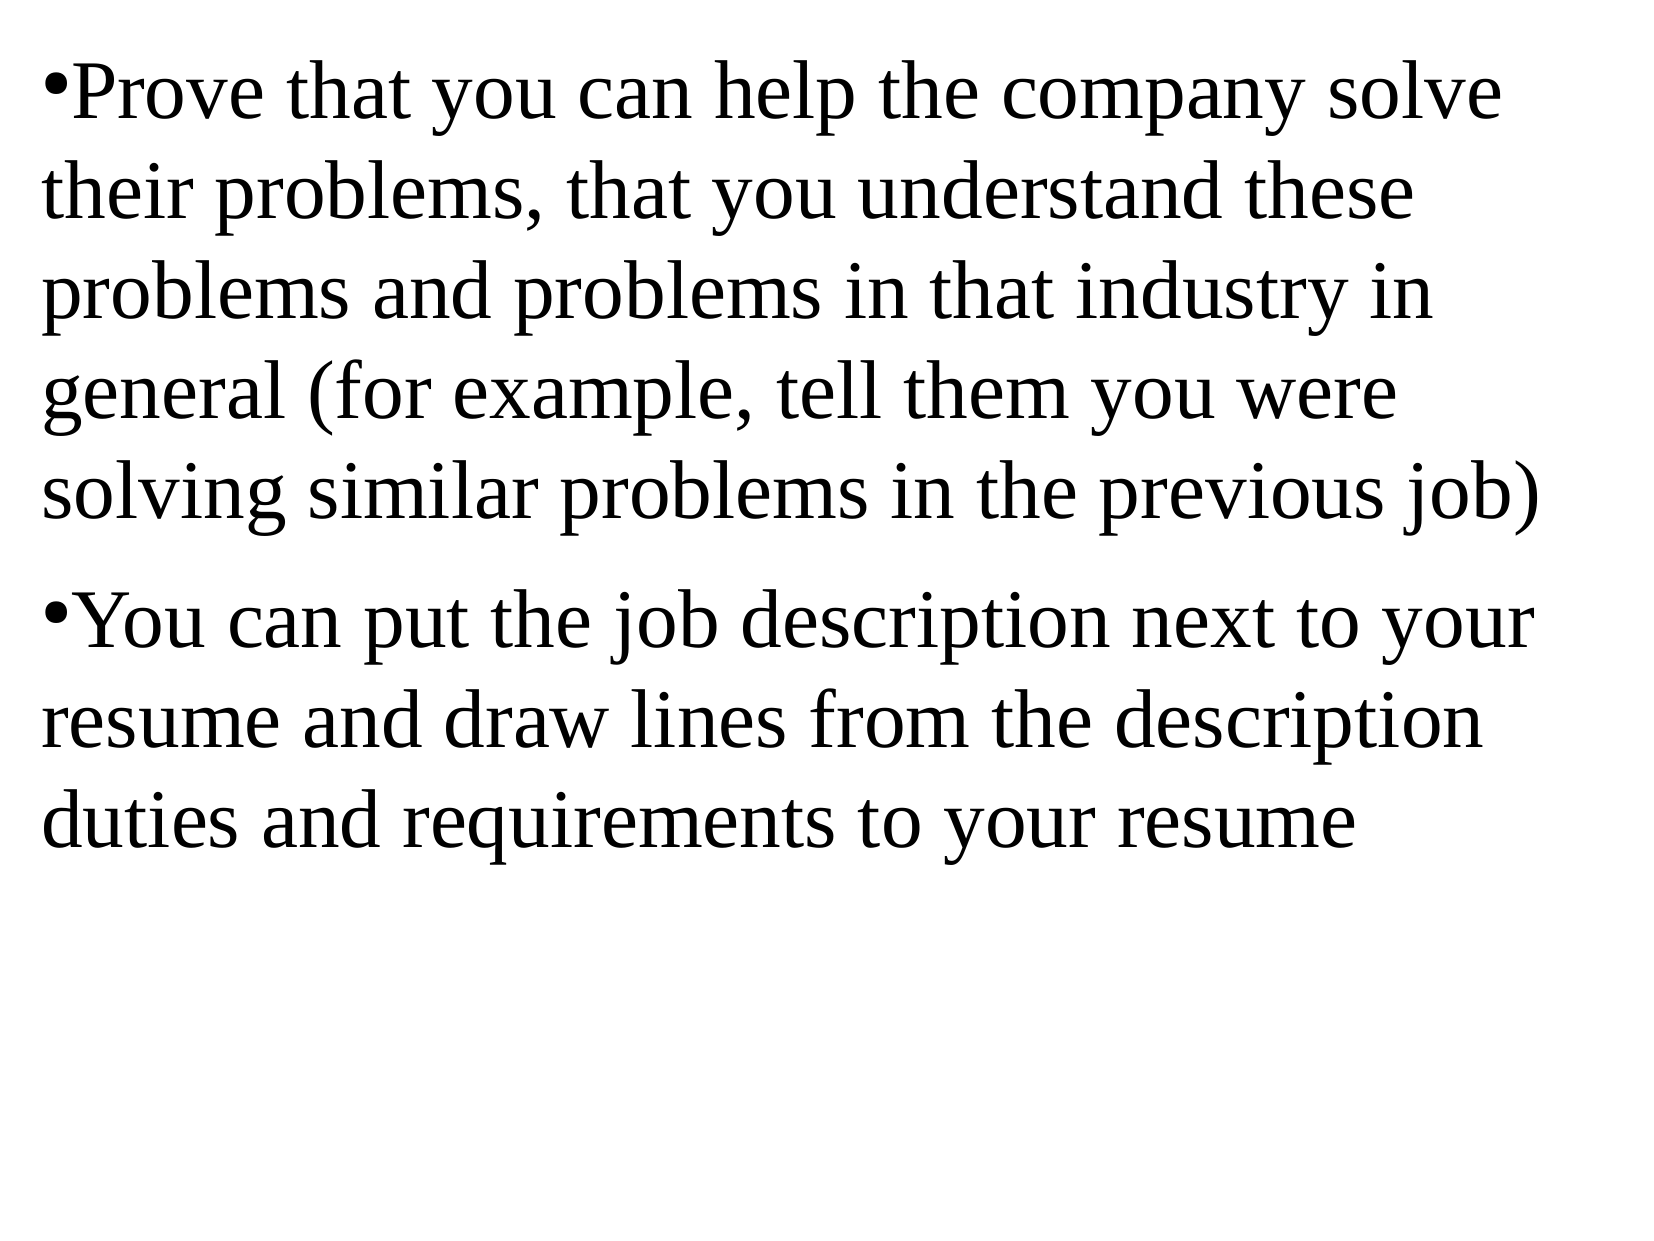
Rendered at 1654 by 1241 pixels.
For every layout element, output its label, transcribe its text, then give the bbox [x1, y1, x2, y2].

list Prove that you can help the company solve their problems, that you understand these problems and problems in that industry in general (for example, tell them you were solving similar problems in the previous job) You can put the job description next to your resume and draw lines from the description duties and requirements to your resume [41, 35, 1613, 1193]
